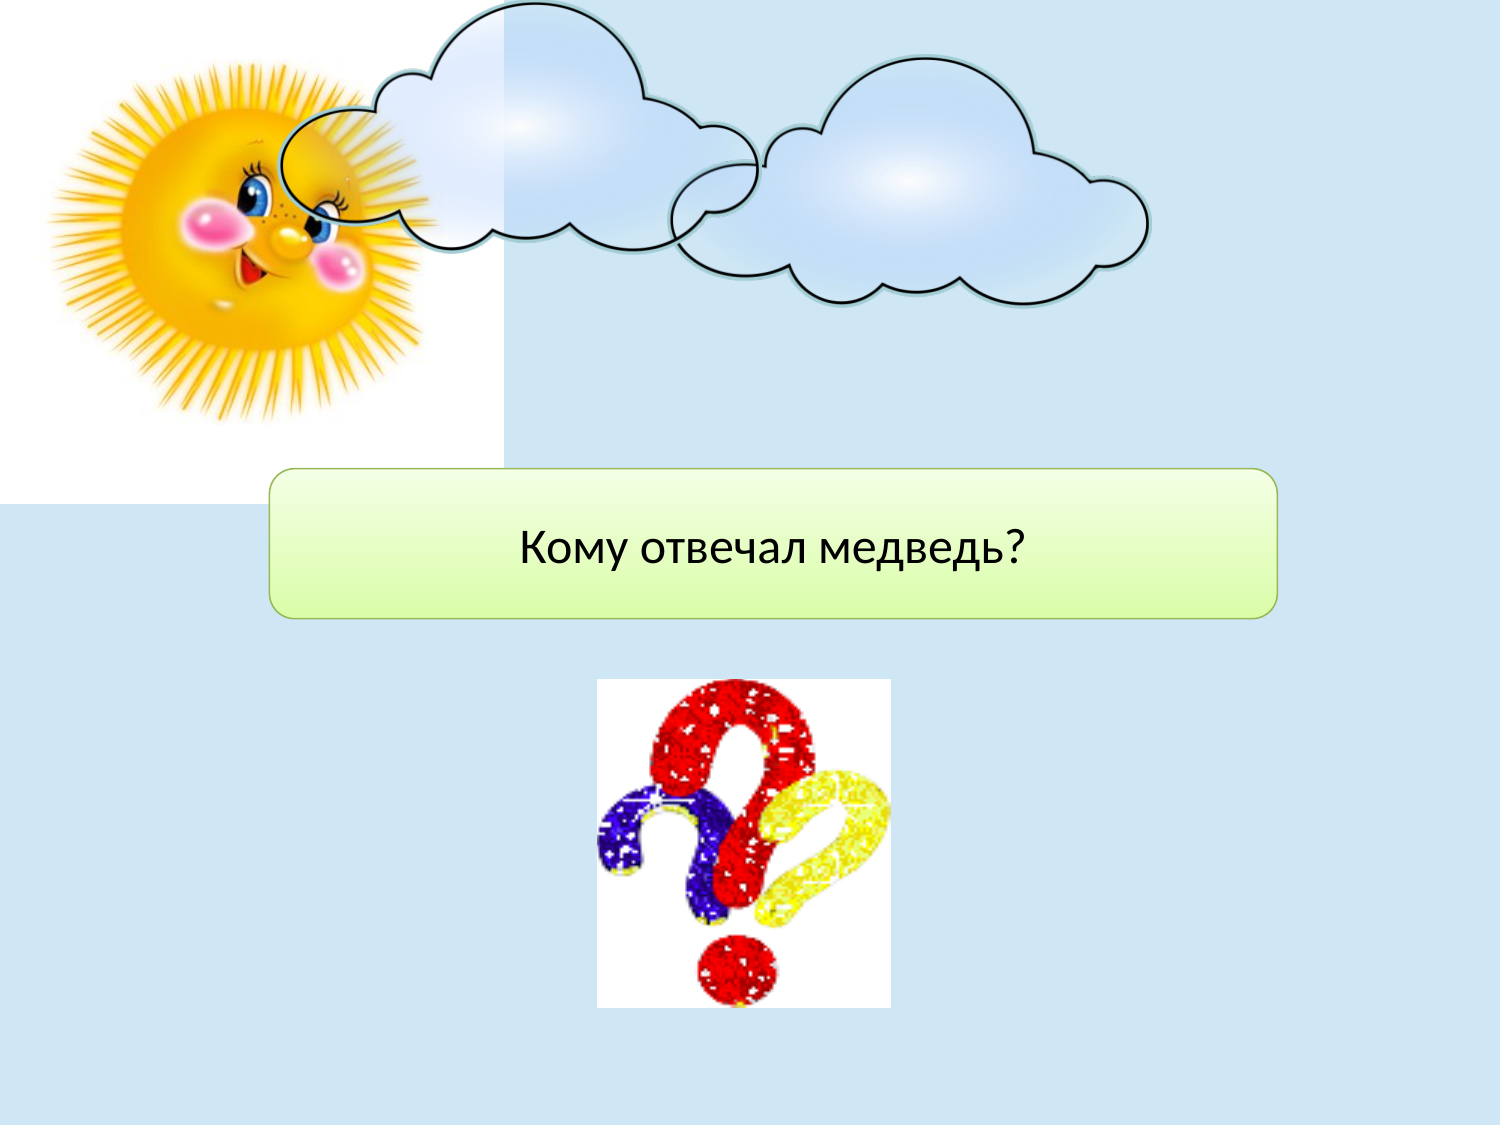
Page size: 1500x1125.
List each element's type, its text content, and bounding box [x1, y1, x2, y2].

text_box Кому отвечал медведь? [269, 468, 1278, 619]
picture [597, 679, 891, 1008]
picture [0, 0, 1152, 504]
